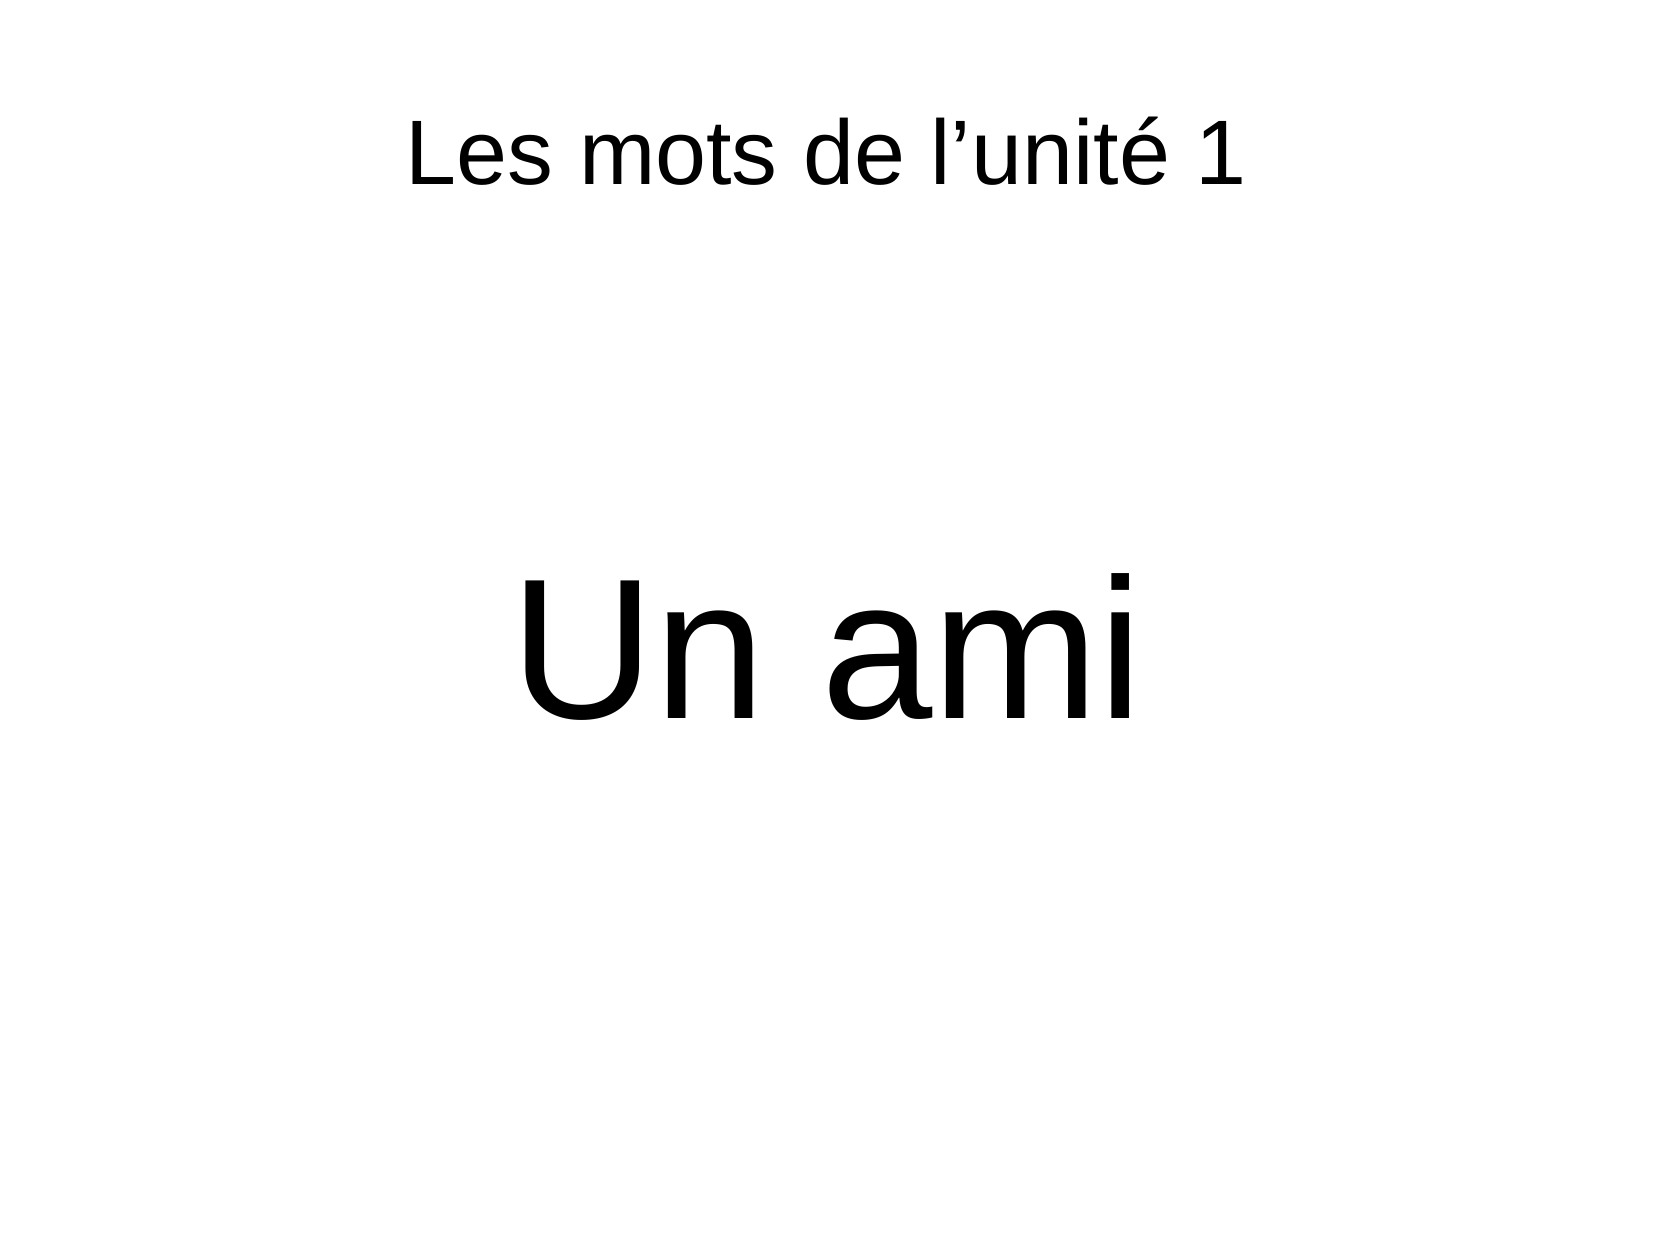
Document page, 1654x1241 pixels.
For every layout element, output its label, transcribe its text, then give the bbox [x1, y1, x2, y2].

title Les mots de l’unité 1 [82, 49, 1571, 257]
subtitle Un ami [82, 290, 1571, 1010]
